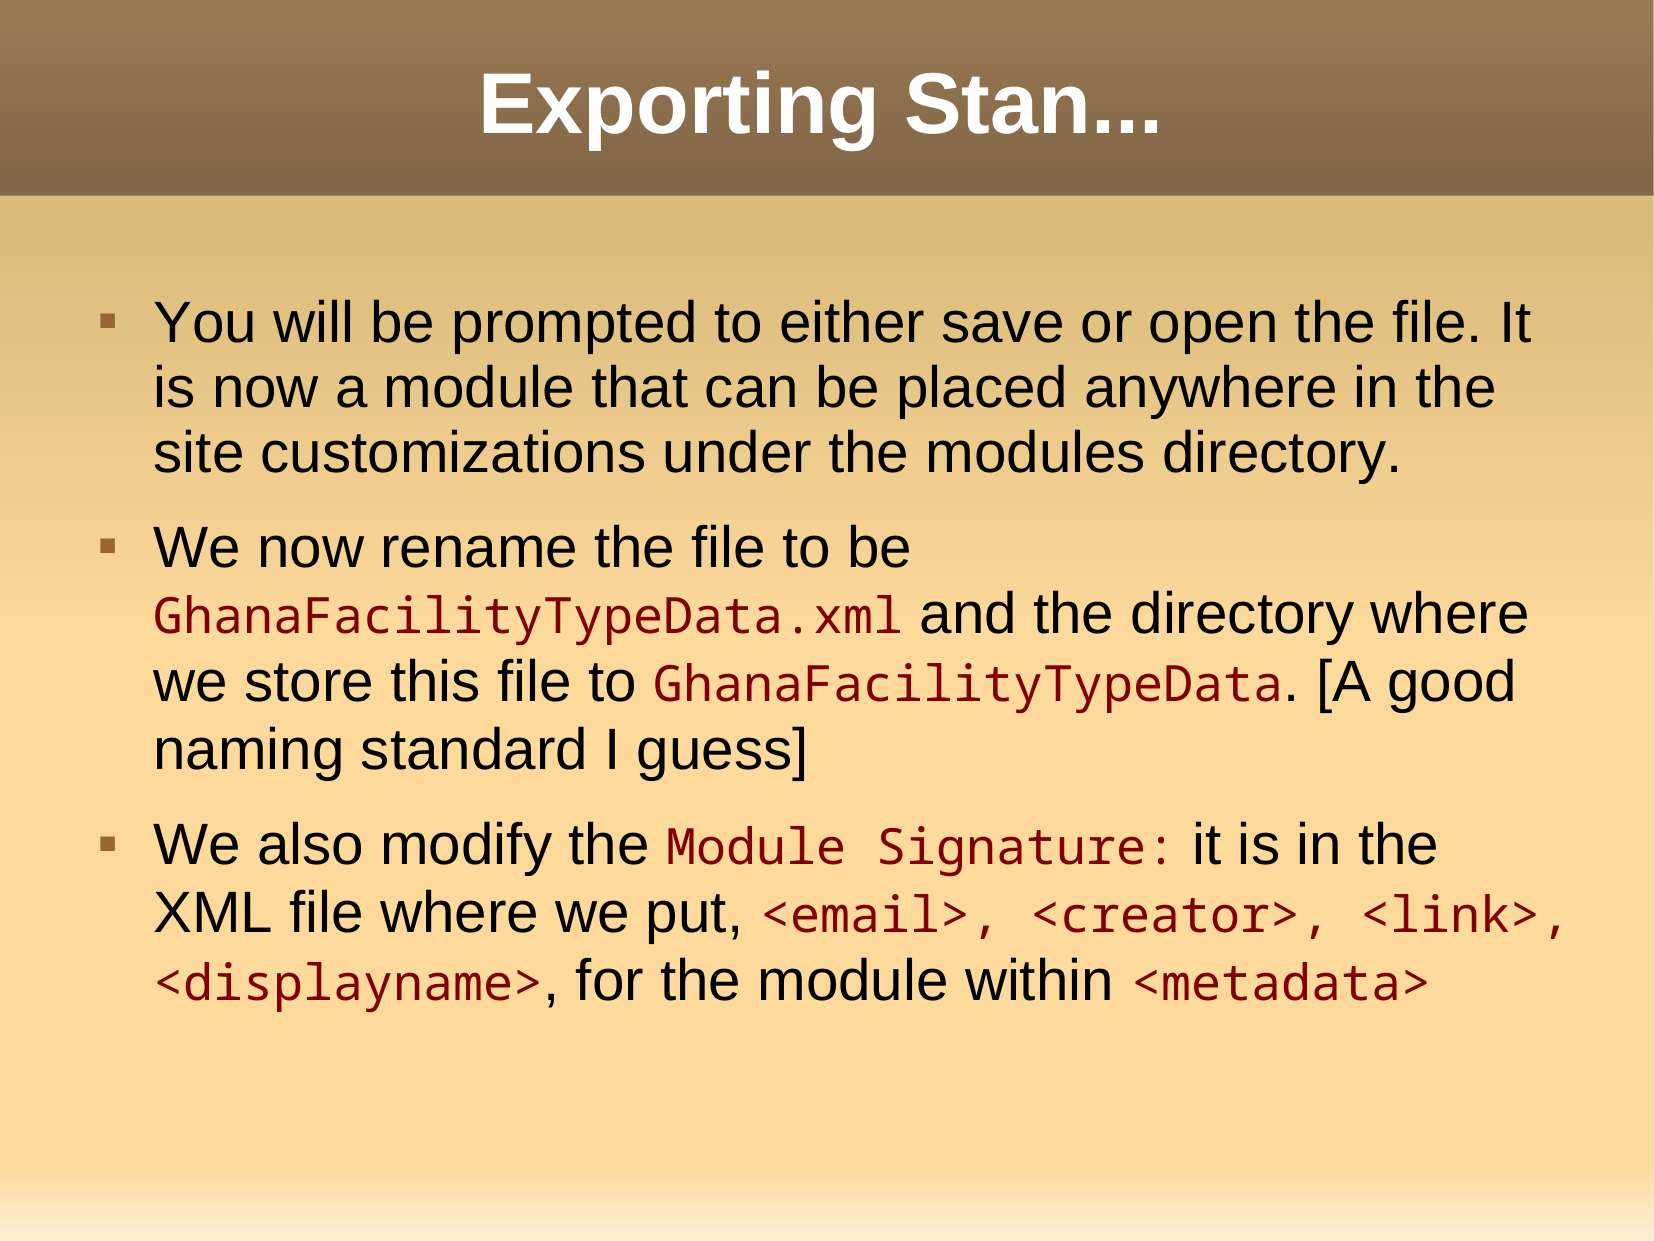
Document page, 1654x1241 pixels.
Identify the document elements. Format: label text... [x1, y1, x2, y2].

title Exporting Stan... [76, 0, 1565, 208]
picture [0, 0, 1654, 1241]
list You will be prompted to either save or open the file. It is now a module that can be placed anywhere in the site customizations under the modules directory. We now rename the file to be GhanaFacilityTypeData.xml and the directory where we store this file to GhanaFacilityTypeData. [A good naming standard I guess] We also modify the Module Signature: it is in the XML file where we put, <email>, <creator>, <link>, <displayname>, for the module within <metadata> [82, 290, 1571, 1109]
